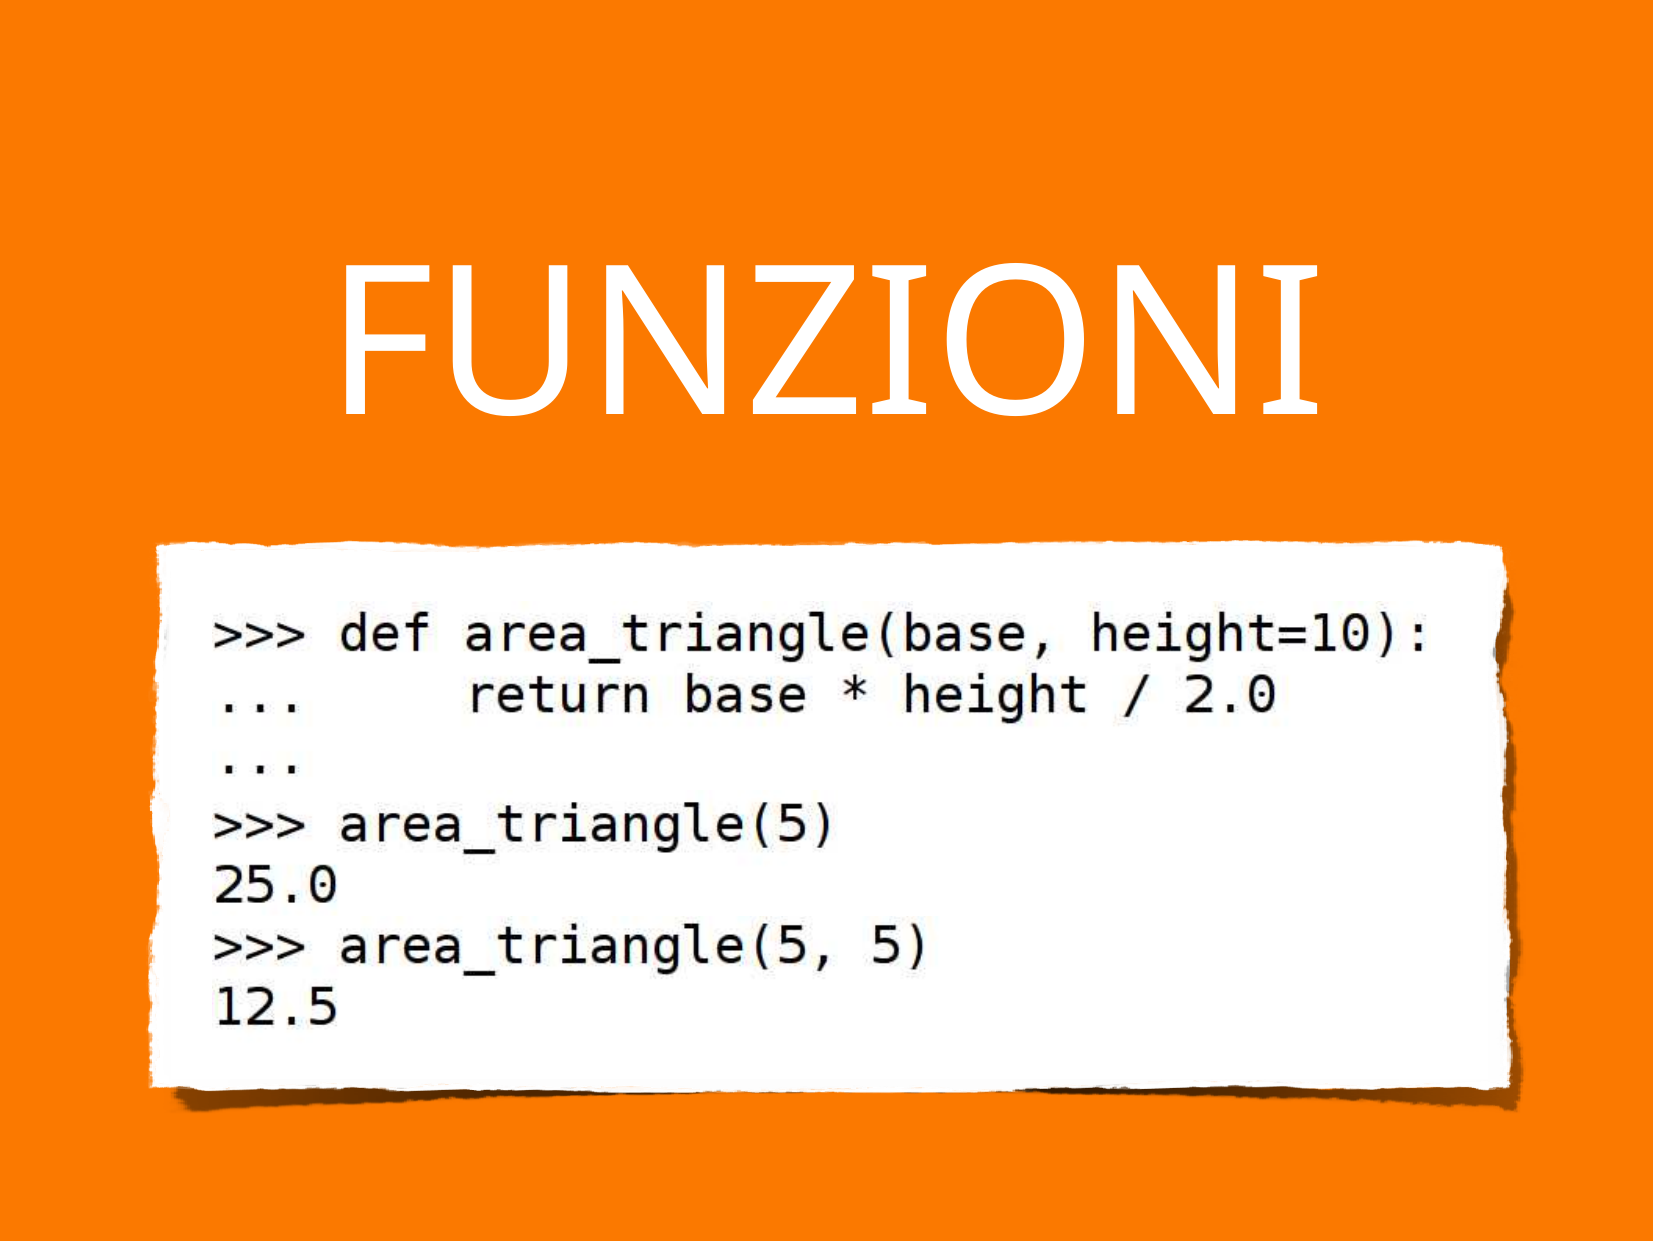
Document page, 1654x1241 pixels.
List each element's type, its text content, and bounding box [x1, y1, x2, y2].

picture [141, 533, 1526, 1114]
text_box FUNZIONI [0, 185, 1653, 451]
